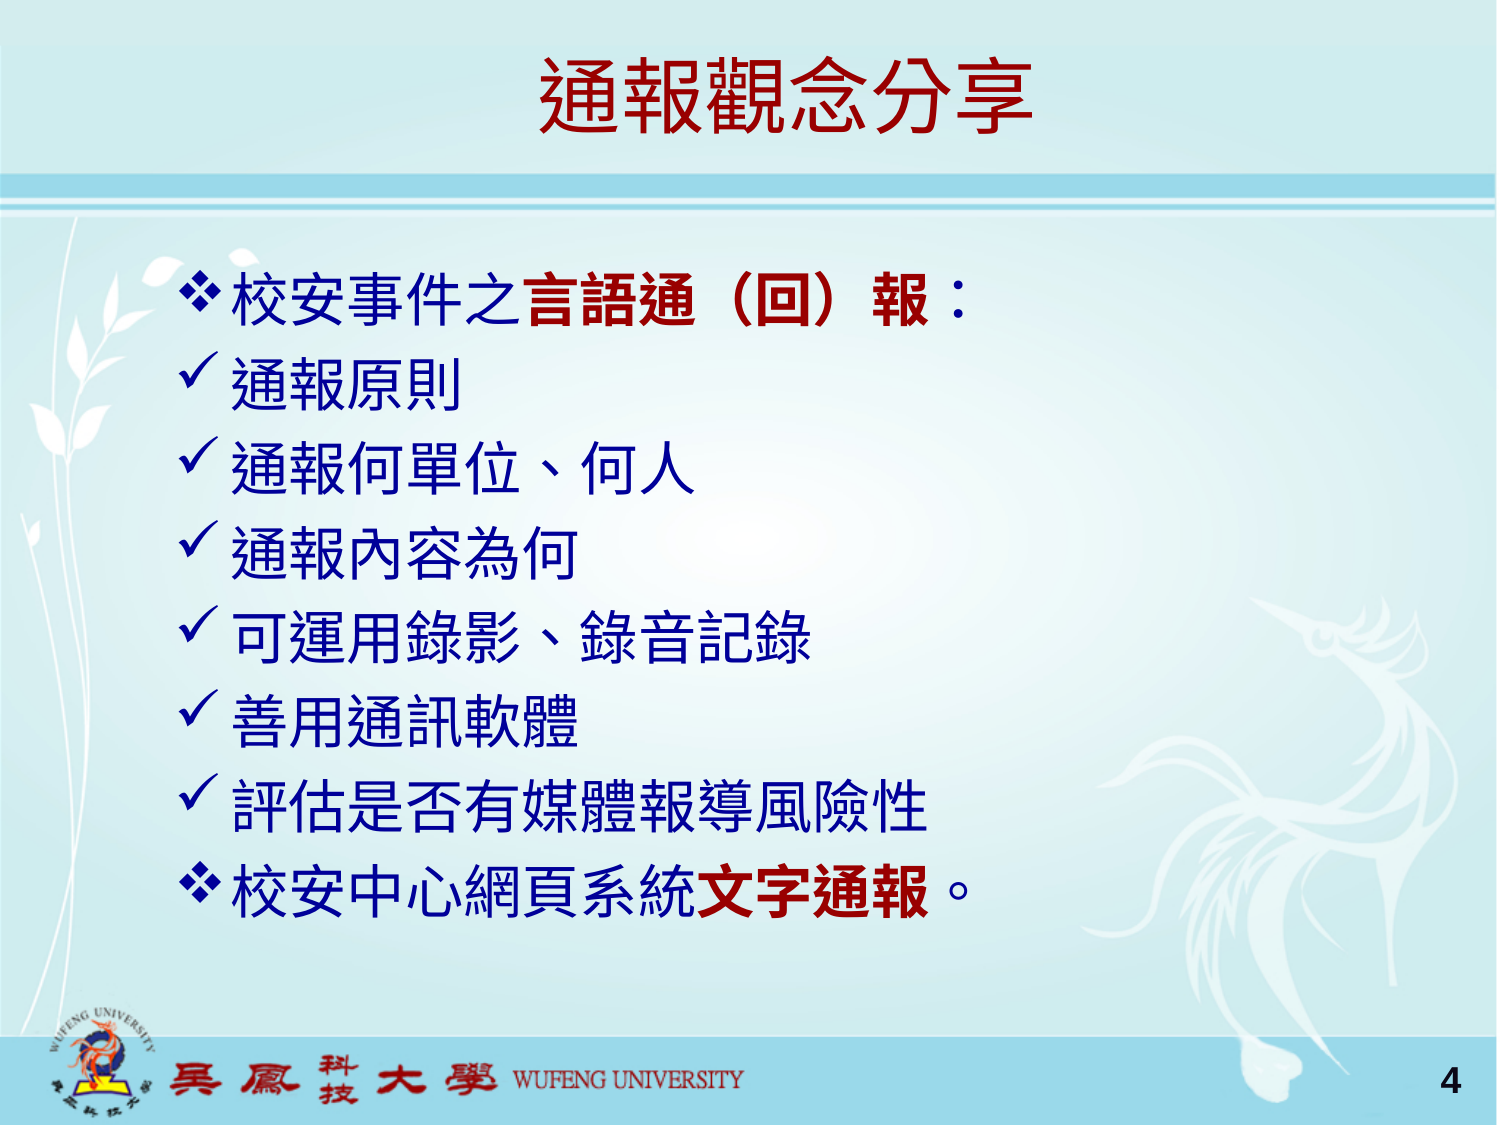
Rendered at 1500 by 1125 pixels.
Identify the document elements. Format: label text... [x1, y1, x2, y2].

text_box 校安事件之言語通（回）報： 通報原則 通報何單位、何人 通報內容為何 可運用錄影、錄音記錄 善用通訊軟體 評估是否有媒體報導風險性 校安中心網頁系統文字通報。 [159, 255, 1377, 953]
text_box <number> [1126, 1048, 1477, 1125]
picture [0, 188, 1500, 1125]
text_box 通報觀念分享 [0, 0, 1500, 188]
